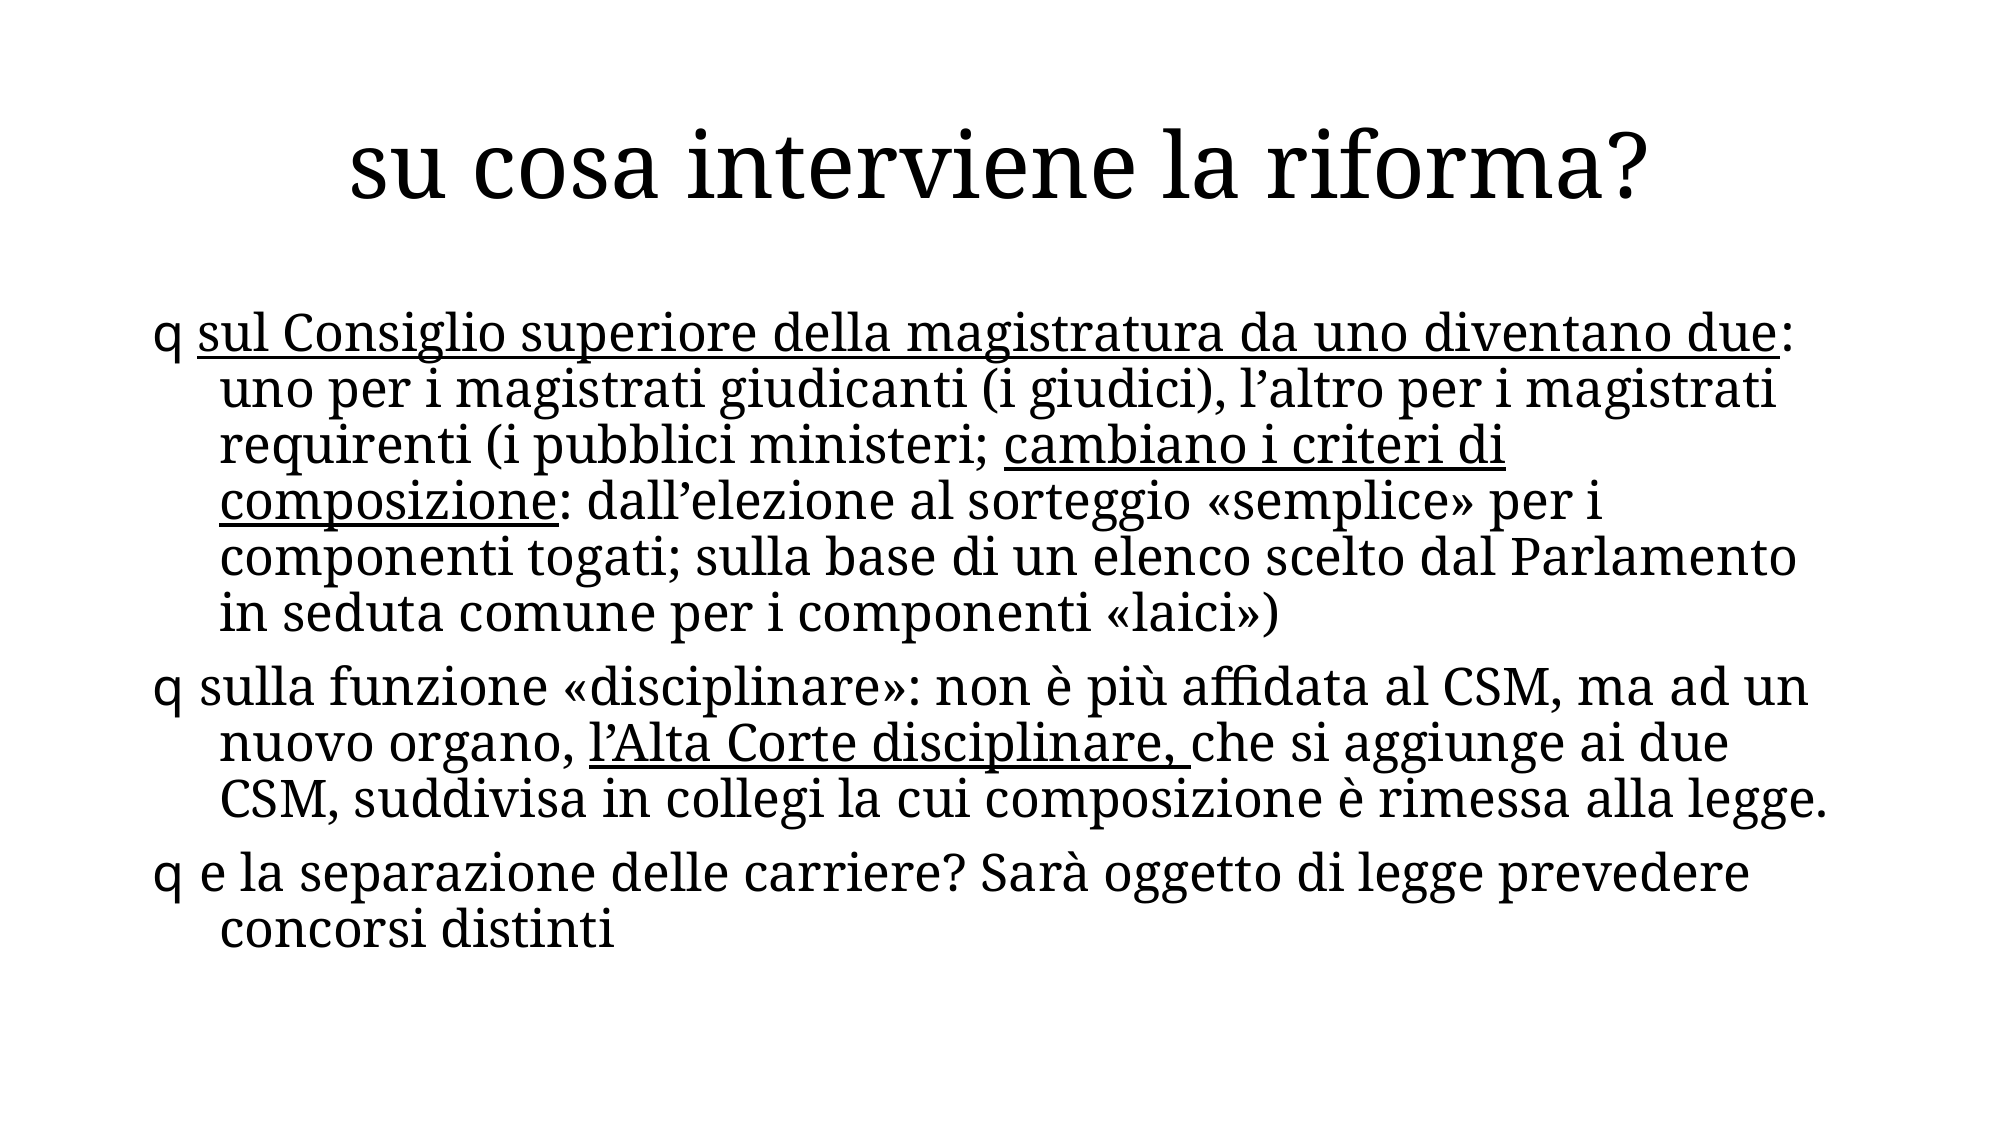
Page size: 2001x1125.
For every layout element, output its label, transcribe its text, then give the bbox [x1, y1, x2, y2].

title su cosa interviene la riforma? [137, 59, 1863, 278]
list sul Consiglio superiore della magistratura da uno diventano due: uno per i magistrati giudicanti (i giudici), l’altro per i magistrati requirenti (i pubblici ministeri; cambiano i criteri di composizione: dall’elezione al sorteggio «semplice» per i componenti togati; sulla base di un elenco scelto dal Parlamento in seduta comune per i componenti «laici») sulla funzione «disciplinare»: non è più affidata al CSM, ma ad un nuovo organo, l’Alta Corte disciplinare, che si aggiunge ai due CSM, suddivisa in collegi la cui composizione è rimessa alla legge. e la separazione delle carriere? Sarà oggetto di legge prevedere concorsi distinti [137, 299, 1863, 1014]
